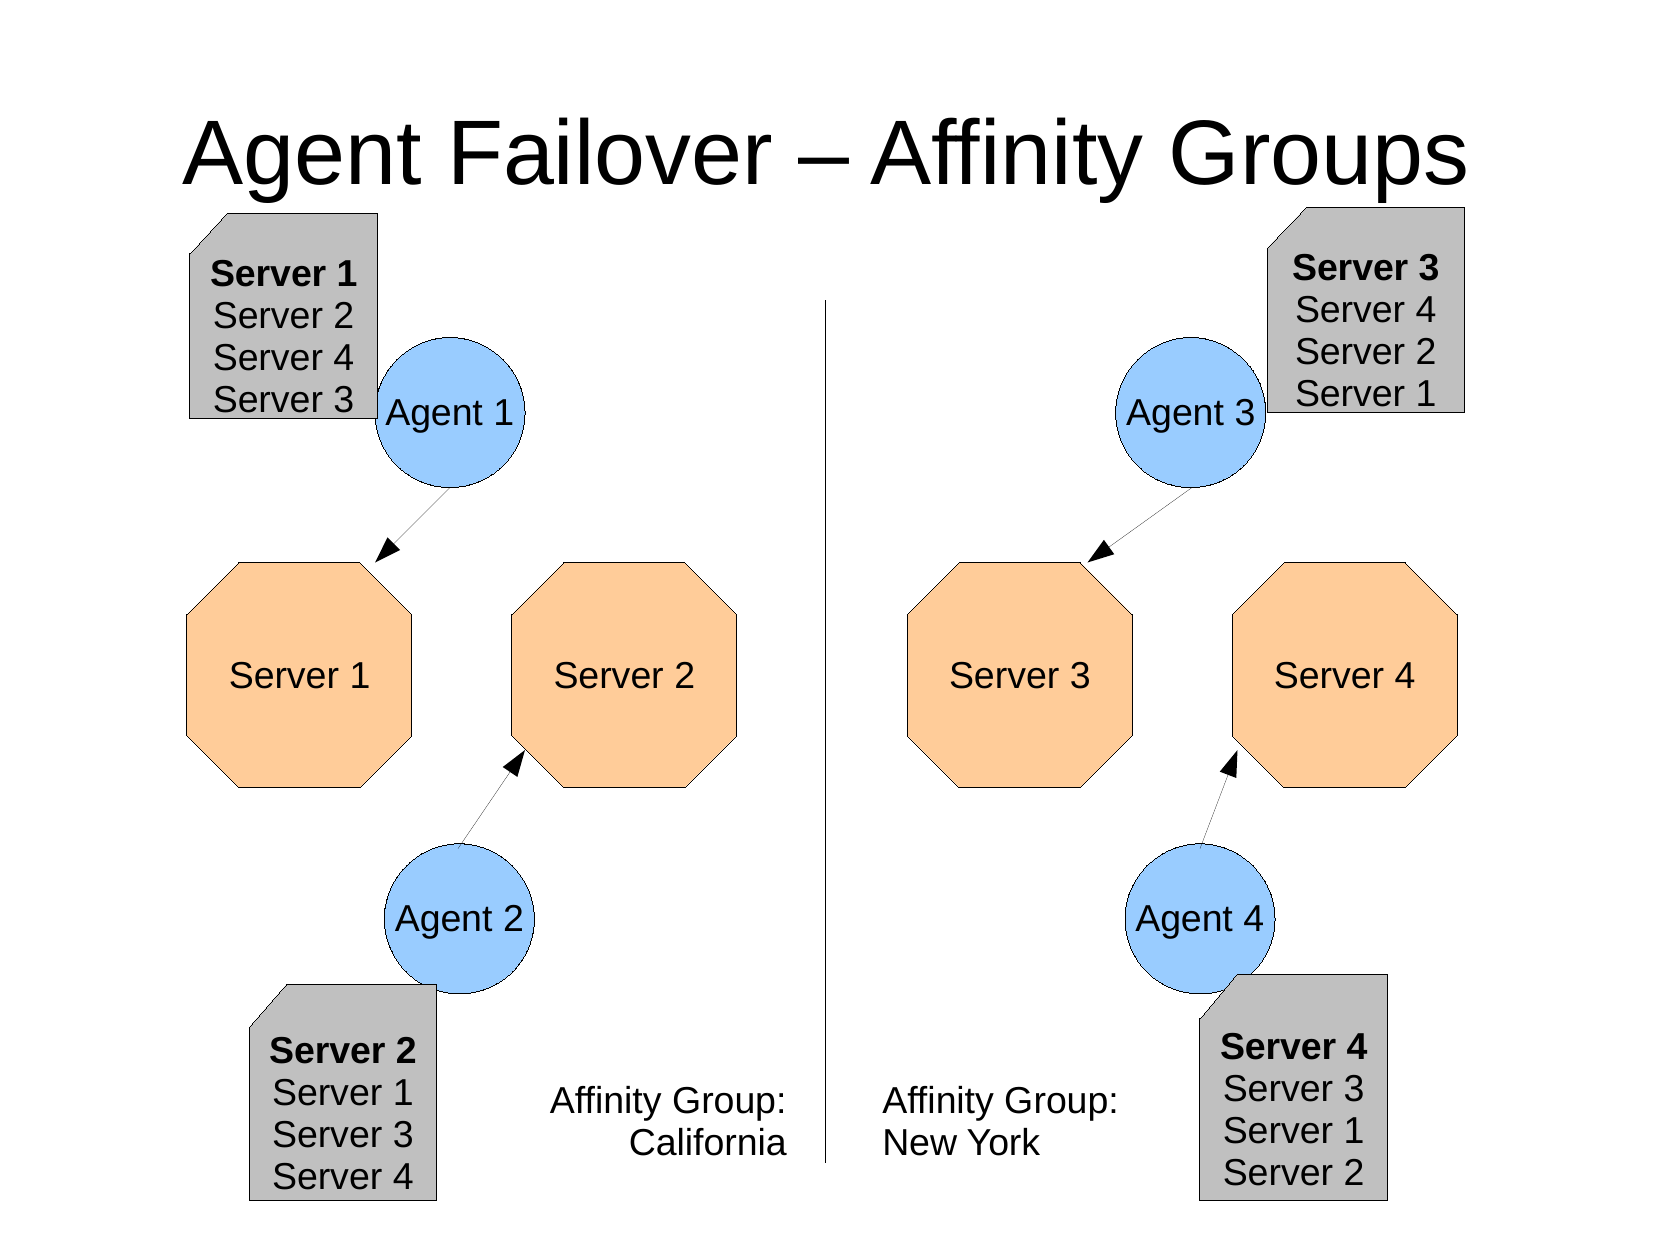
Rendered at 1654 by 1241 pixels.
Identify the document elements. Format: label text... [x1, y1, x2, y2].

text_box Agent 1 [375, 337, 526, 488]
text_box Server 1 Server 2 Server 4 Server 3 [189, 213, 378, 419]
text_box Affinity Group: California [501, 1071, 802, 1176]
text_box Server 3 [907, 562, 1133, 788]
text_box Server 4 Server 3 Server 1 Server 2 [1199, 974, 1388, 1201]
text_box Agent 4 [1125, 843, 1276, 994]
text_box Server 3 Server 4 Server 2 Server 1 [1267, 207, 1465, 413]
title Agent Failover – Affinity Groups [82, 56, 1571, 250]
text_box Server 4 [1232, 562, 1458, 788]
text_box Affinity Group: New York [867, 1071, 1168, 1176]
text_box Agent 3 [1115, 337, 1266, 488]
text_box Server 2 Server 1 Server 3 Server 4 [249, 984, 437, 1201]
text_box Agent 2 [384, 843, 535, 994]
text_box Server 2 [511, 562, 737, 788]
text_box Server 1 [186, 562, 412, 788]
